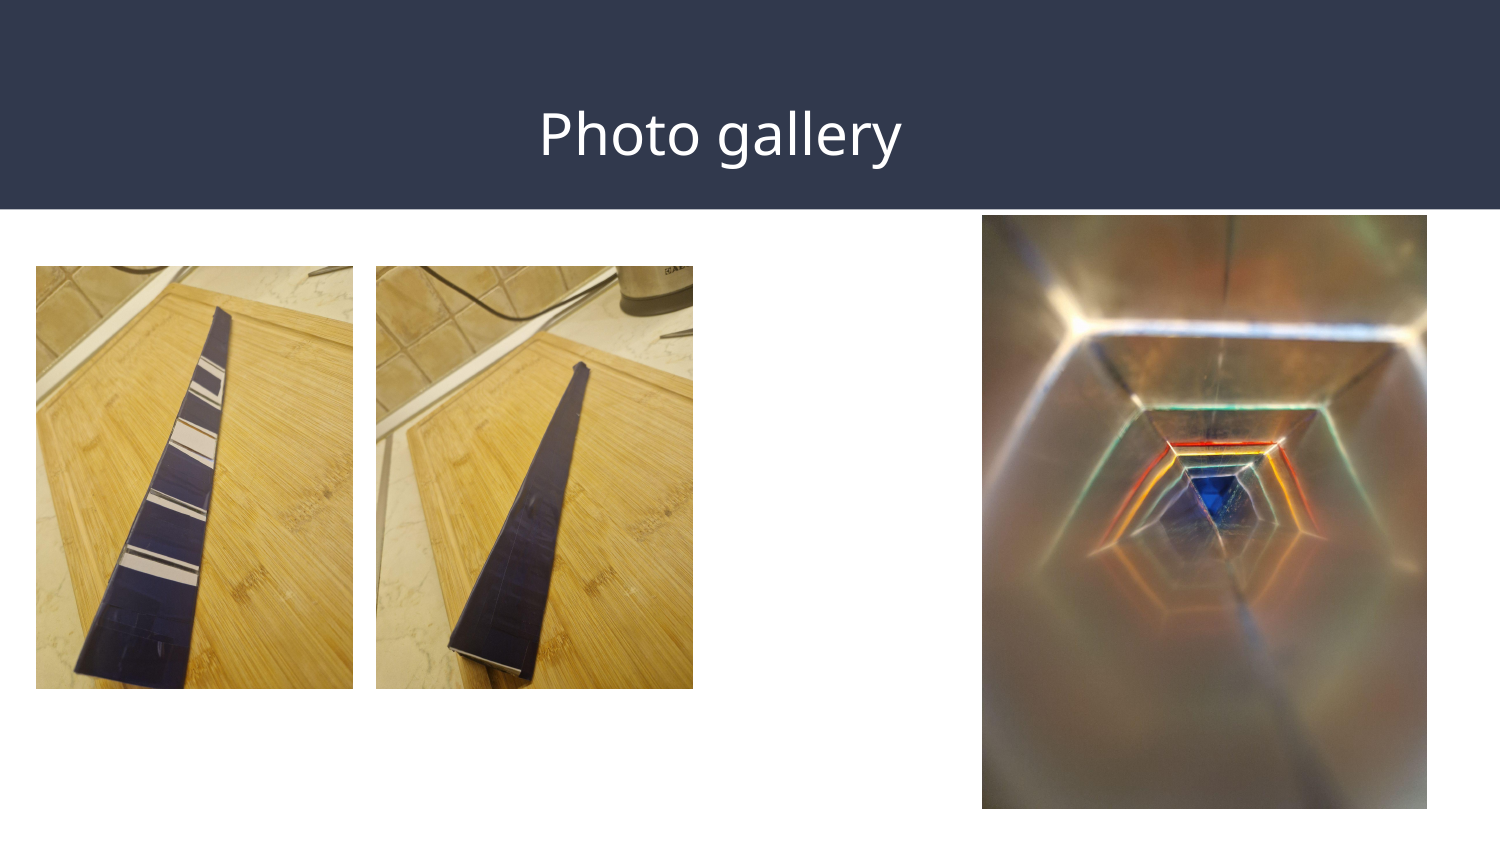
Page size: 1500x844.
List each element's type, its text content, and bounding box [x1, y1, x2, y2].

picture [36, 266, 353, 689]
picture [376, 266, 693, 689]
title Photo gallery [51, 82, 1449, 185]
picture [982, 215, 1427, 809]
